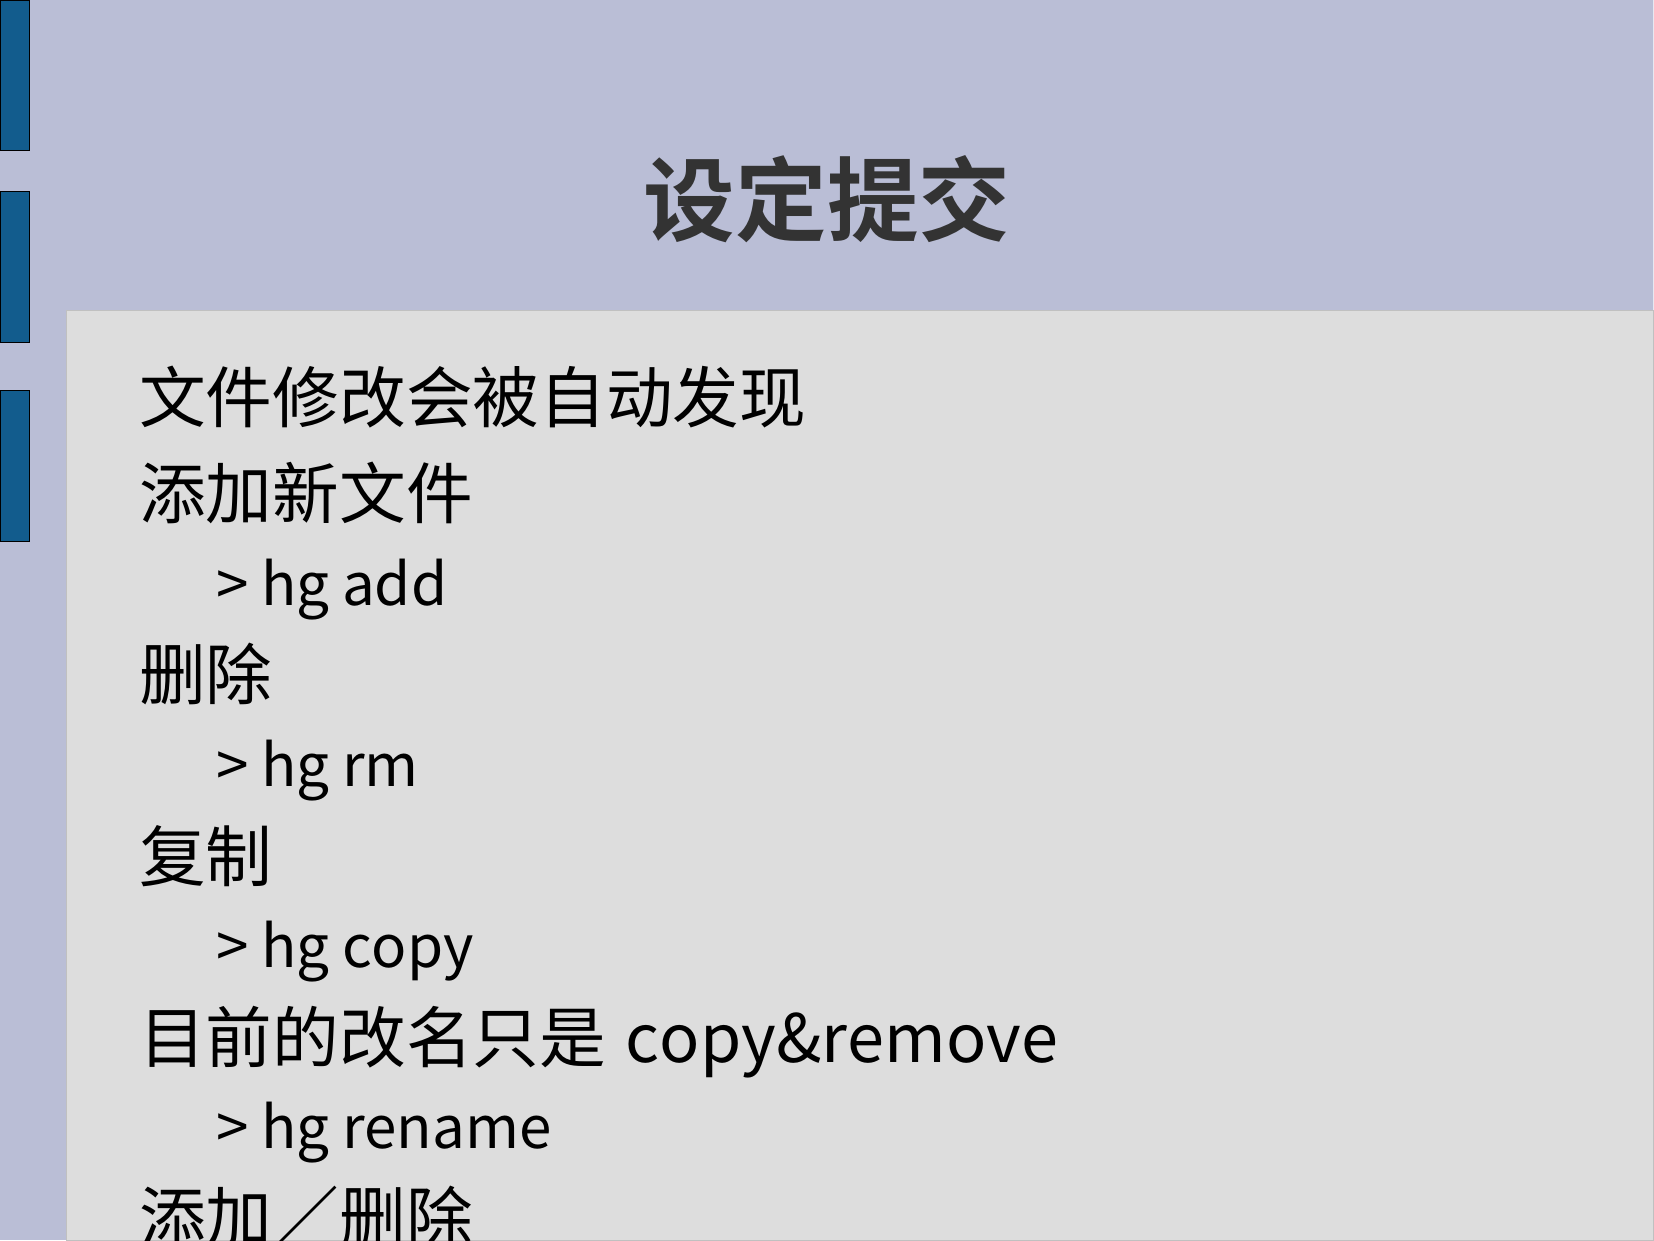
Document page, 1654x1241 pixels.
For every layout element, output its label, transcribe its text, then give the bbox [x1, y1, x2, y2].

title 设定提交 [121, 91, 1534, 299]
list 文件修改会被自动发现 添加新文件 > hg add 删除 > hg rm 复制 > hg copy 目前的改名只是copy&remove > hg rename 添加／删除 > hg addremove [121, 344, 1534, 1211]
